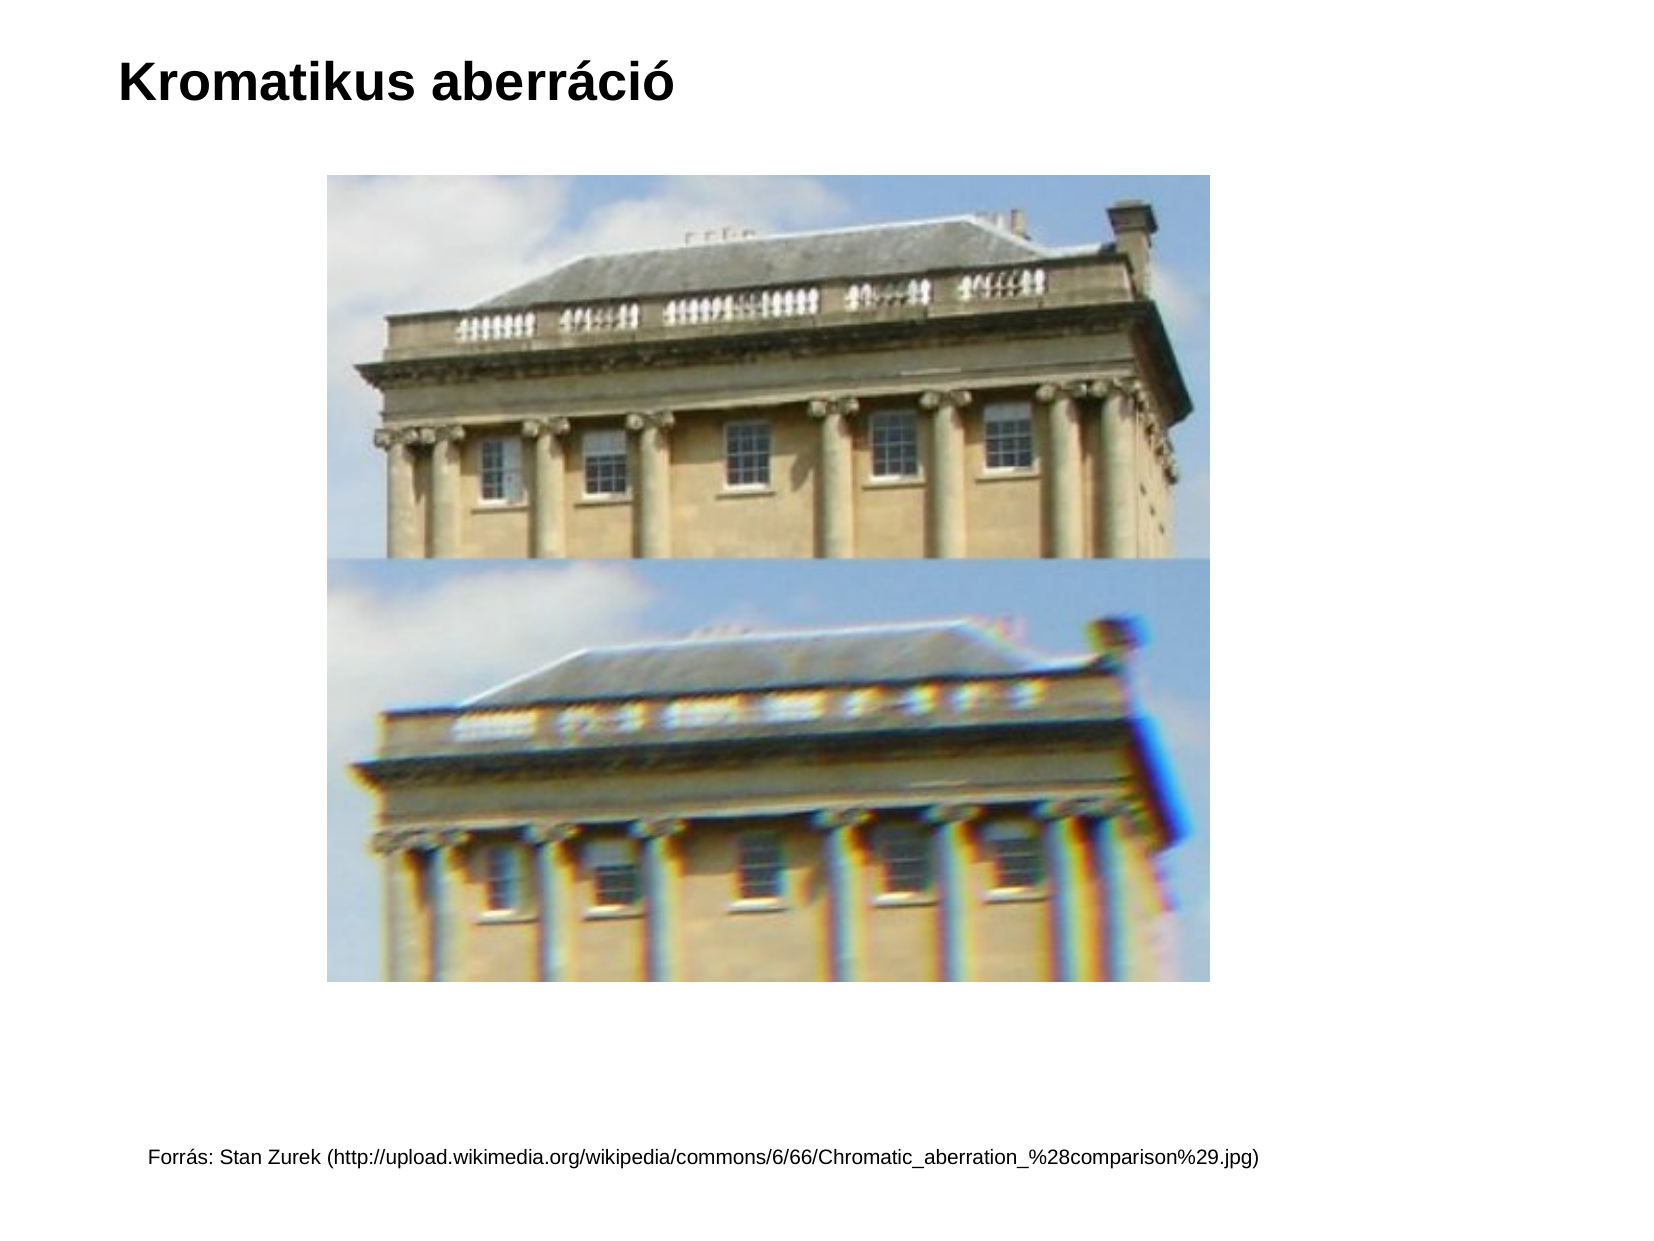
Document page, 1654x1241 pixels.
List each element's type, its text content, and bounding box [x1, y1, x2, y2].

text_box Kromatikus aberráció [103, 44, 692, 122]
picture [327, 175, 1210, 982]
text_box Forrás: Stan Zurek (http://upload.wikimedia.org/wikipedia/commons/6/66/Chromatic_aberration_%28comparison%29.jpg) [133, 1138, 1278, 1176]
